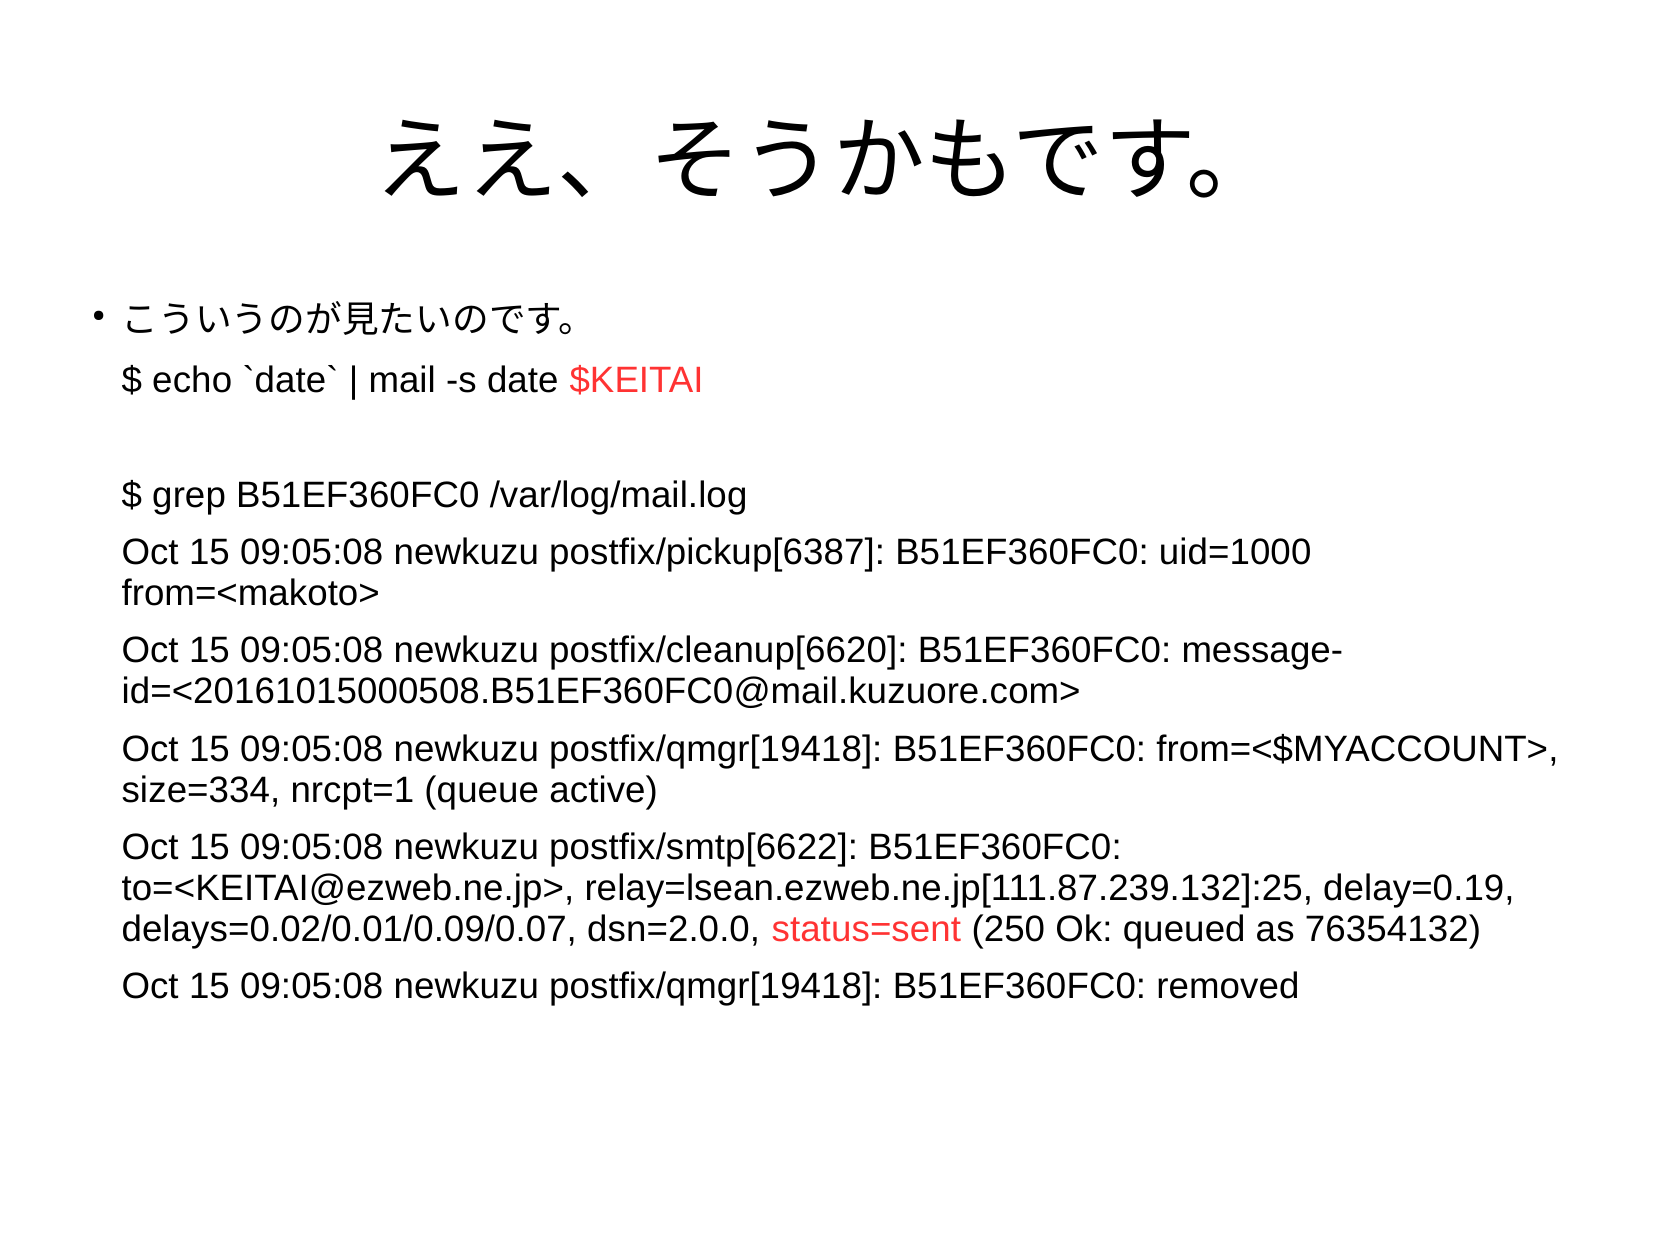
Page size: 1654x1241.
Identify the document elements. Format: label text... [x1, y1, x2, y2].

list こういうのが見たいのです。 $ echo `date` | mail -s date $KEITAI $ grep B51EF360FC0 /var/log/mail.log Oct 15 09:05:08 newkuzu postfix/pickup[6387]: B51EF360FC0: uid=1000 from=<makoto> Oct 15 09:05:08 newkuzu postfix/cleanup[6620]: B51EF360FC0: message-id=<20161015000508.B51EF360FC0@mail.kuzuore.com> Oct 15 09:05:08 newkuzu postfix/qmgr[19418]: B51EF360FC0: from=<$MYACCOUNT>, size=334, nrcpt=1 (queue active) Oct 15 09:05:08 newkuzu postfix/smtp[6622]: B51EF360FC0: to=<KEITAI@ezweb.ne.jp>, relay=lsean.ezweb.ne.jp[111.87.239.132]:25, delay=0.19, delays=0.02/0.01/0.09/0.07, dsn=2.0.0, status=sent (250 Ok: queued as 76354132) Oct 15 09:05:08 newkuzu postfix/qmgr[19418]: B51EF360FC0: removed [82, 290, 1571, 1010]
title ええ、そうかもです。 [82, 49, 1571, 257]
